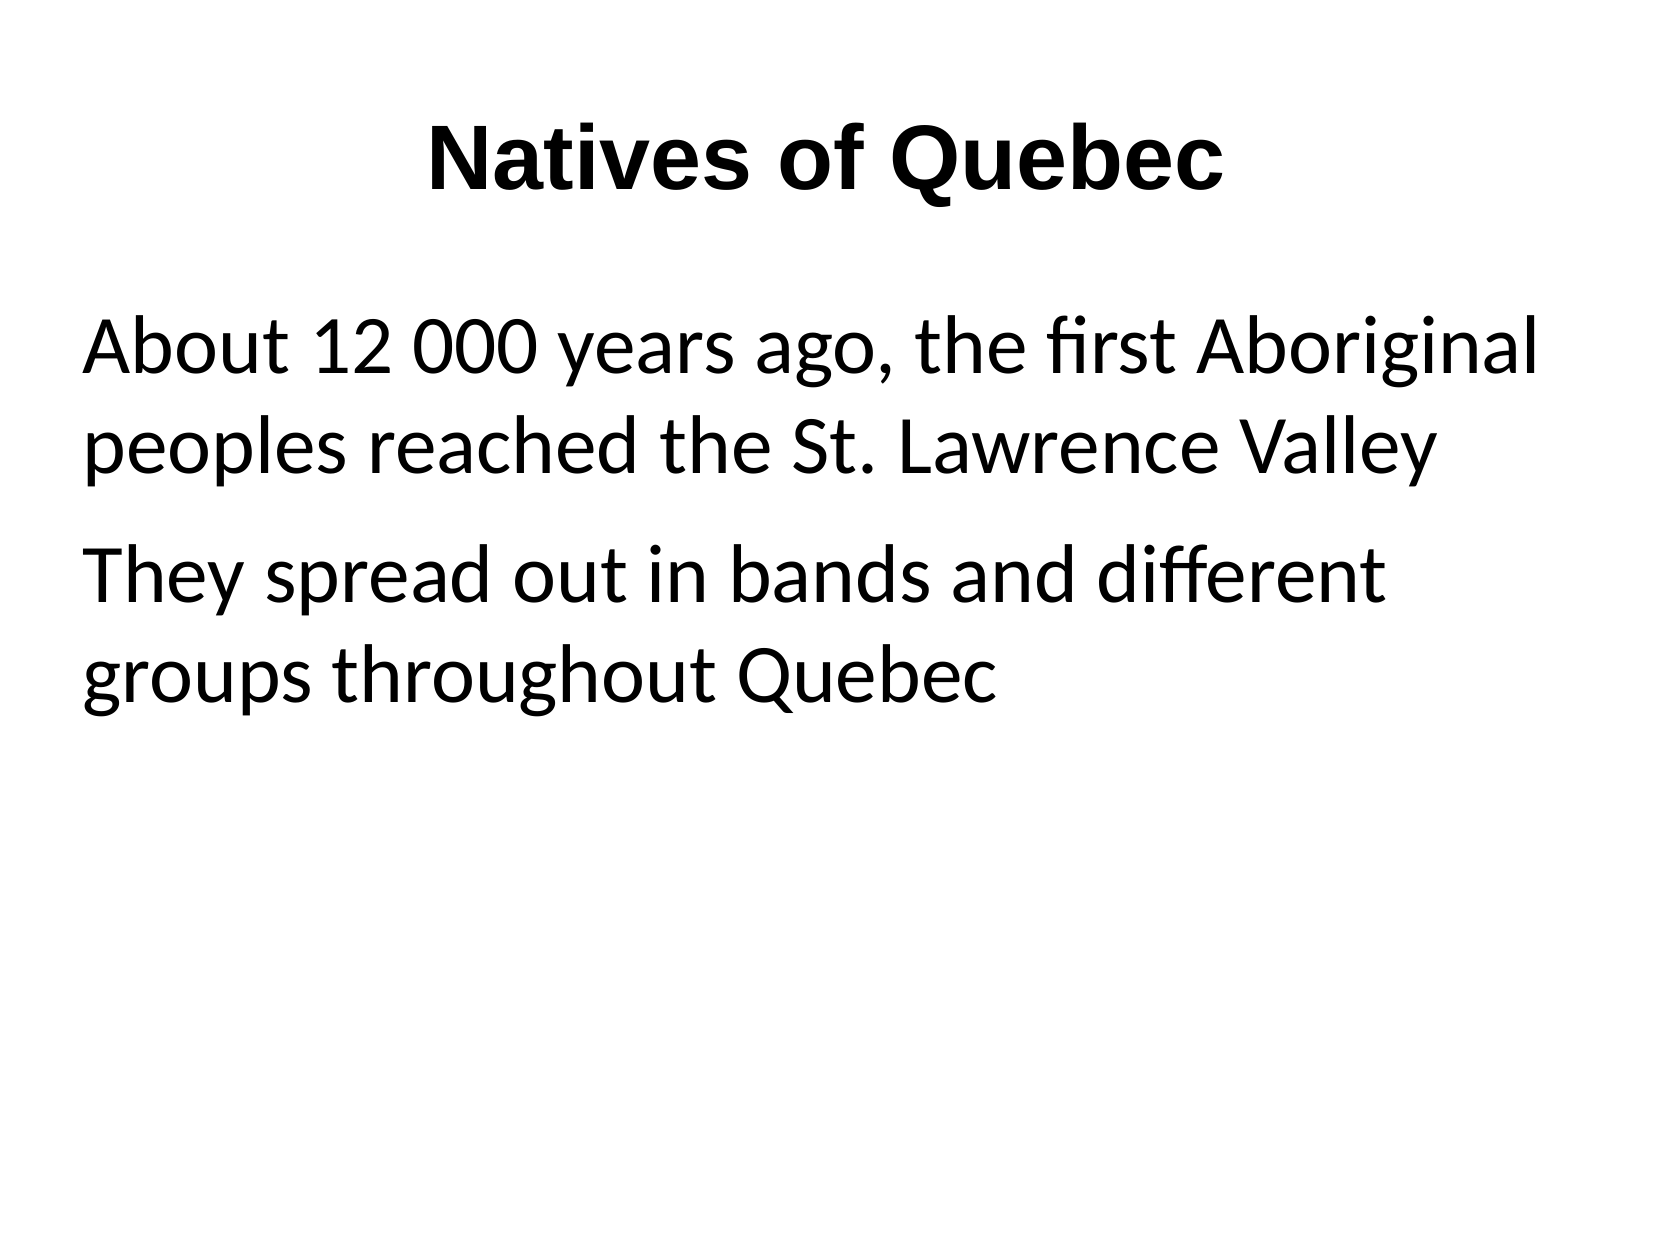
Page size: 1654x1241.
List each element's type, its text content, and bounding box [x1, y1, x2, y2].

title Natives of Quebec [82, 49, 1571, 257]
list About 12 000 years ago, the first Aboriginal peoples reached the St. Lawrence Valley They spread out in bands and different groups throughout Quebec [82, 290, 1571, 1010]
